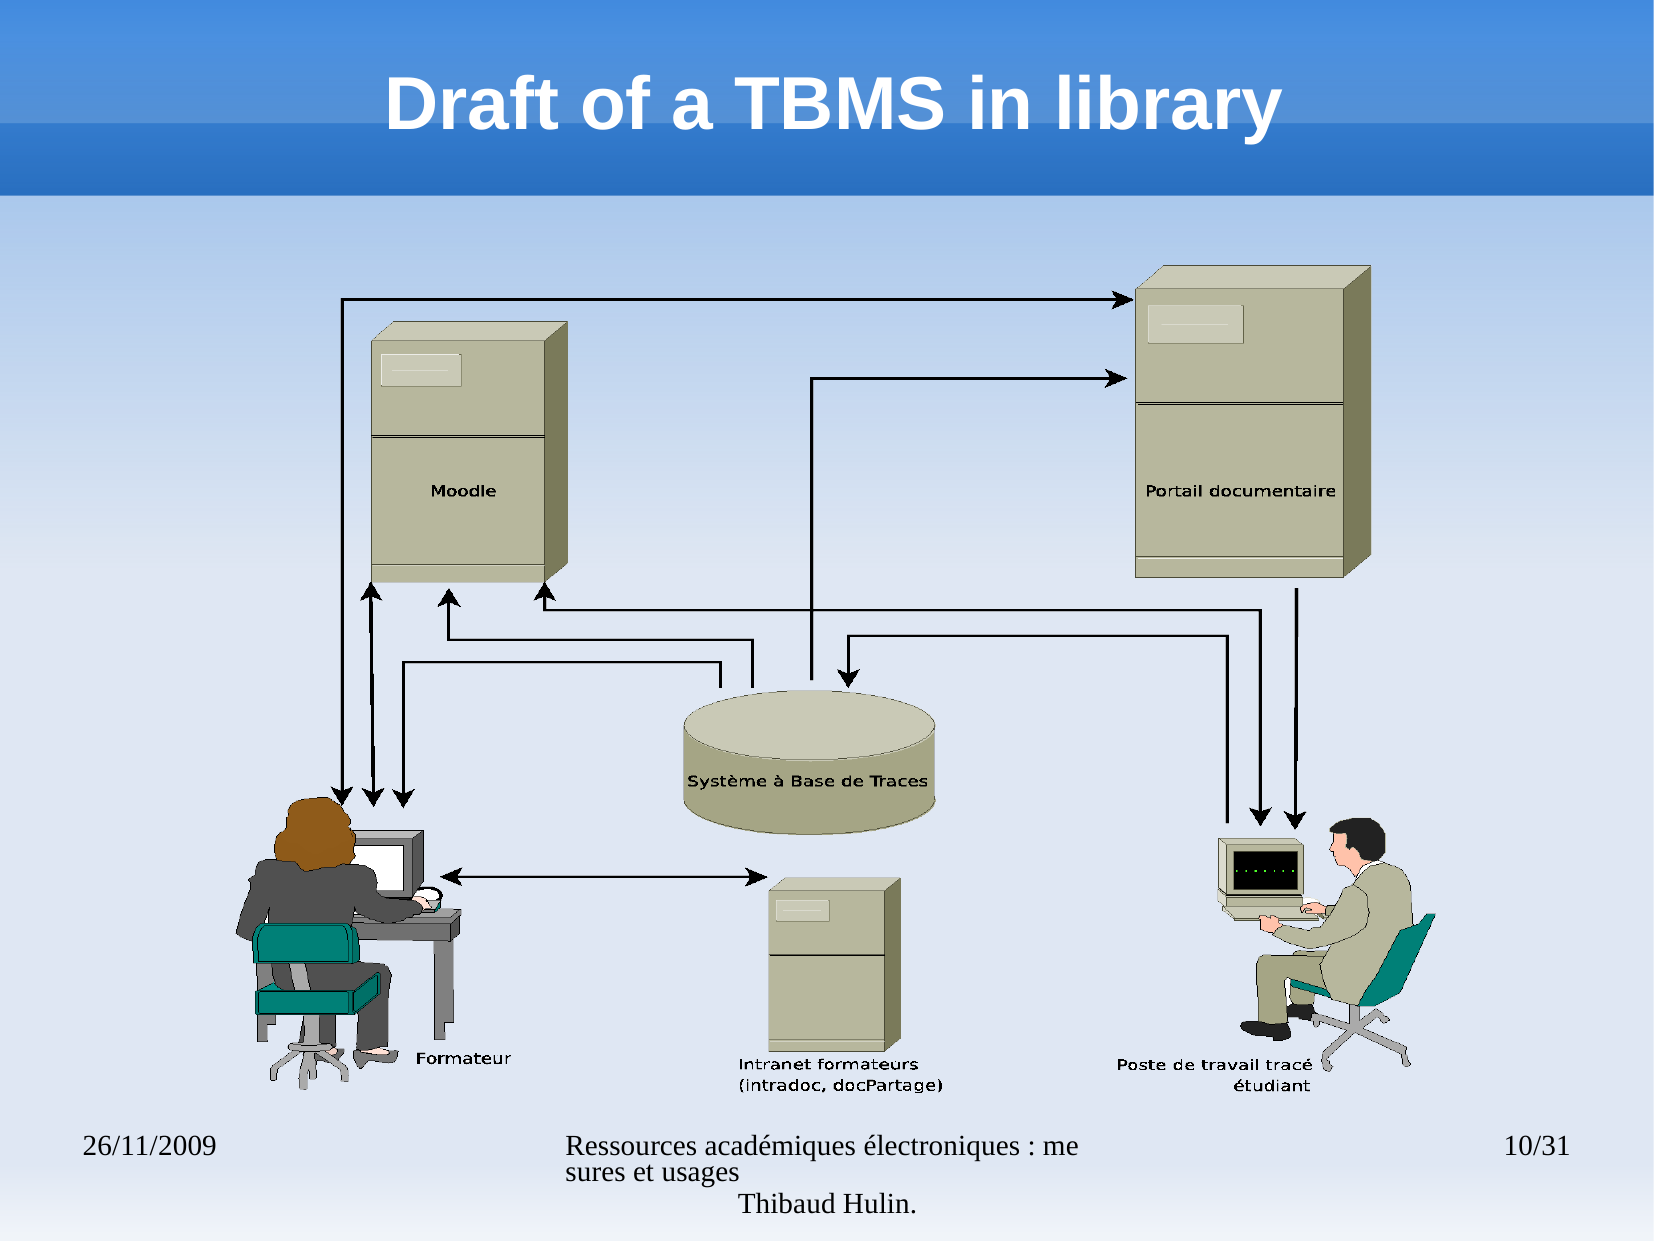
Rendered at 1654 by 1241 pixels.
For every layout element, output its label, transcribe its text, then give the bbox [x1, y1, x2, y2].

title Draft of a TBMS in library [76, 0, 1565, 208]
picture [0, 0, 1654, 1241]
